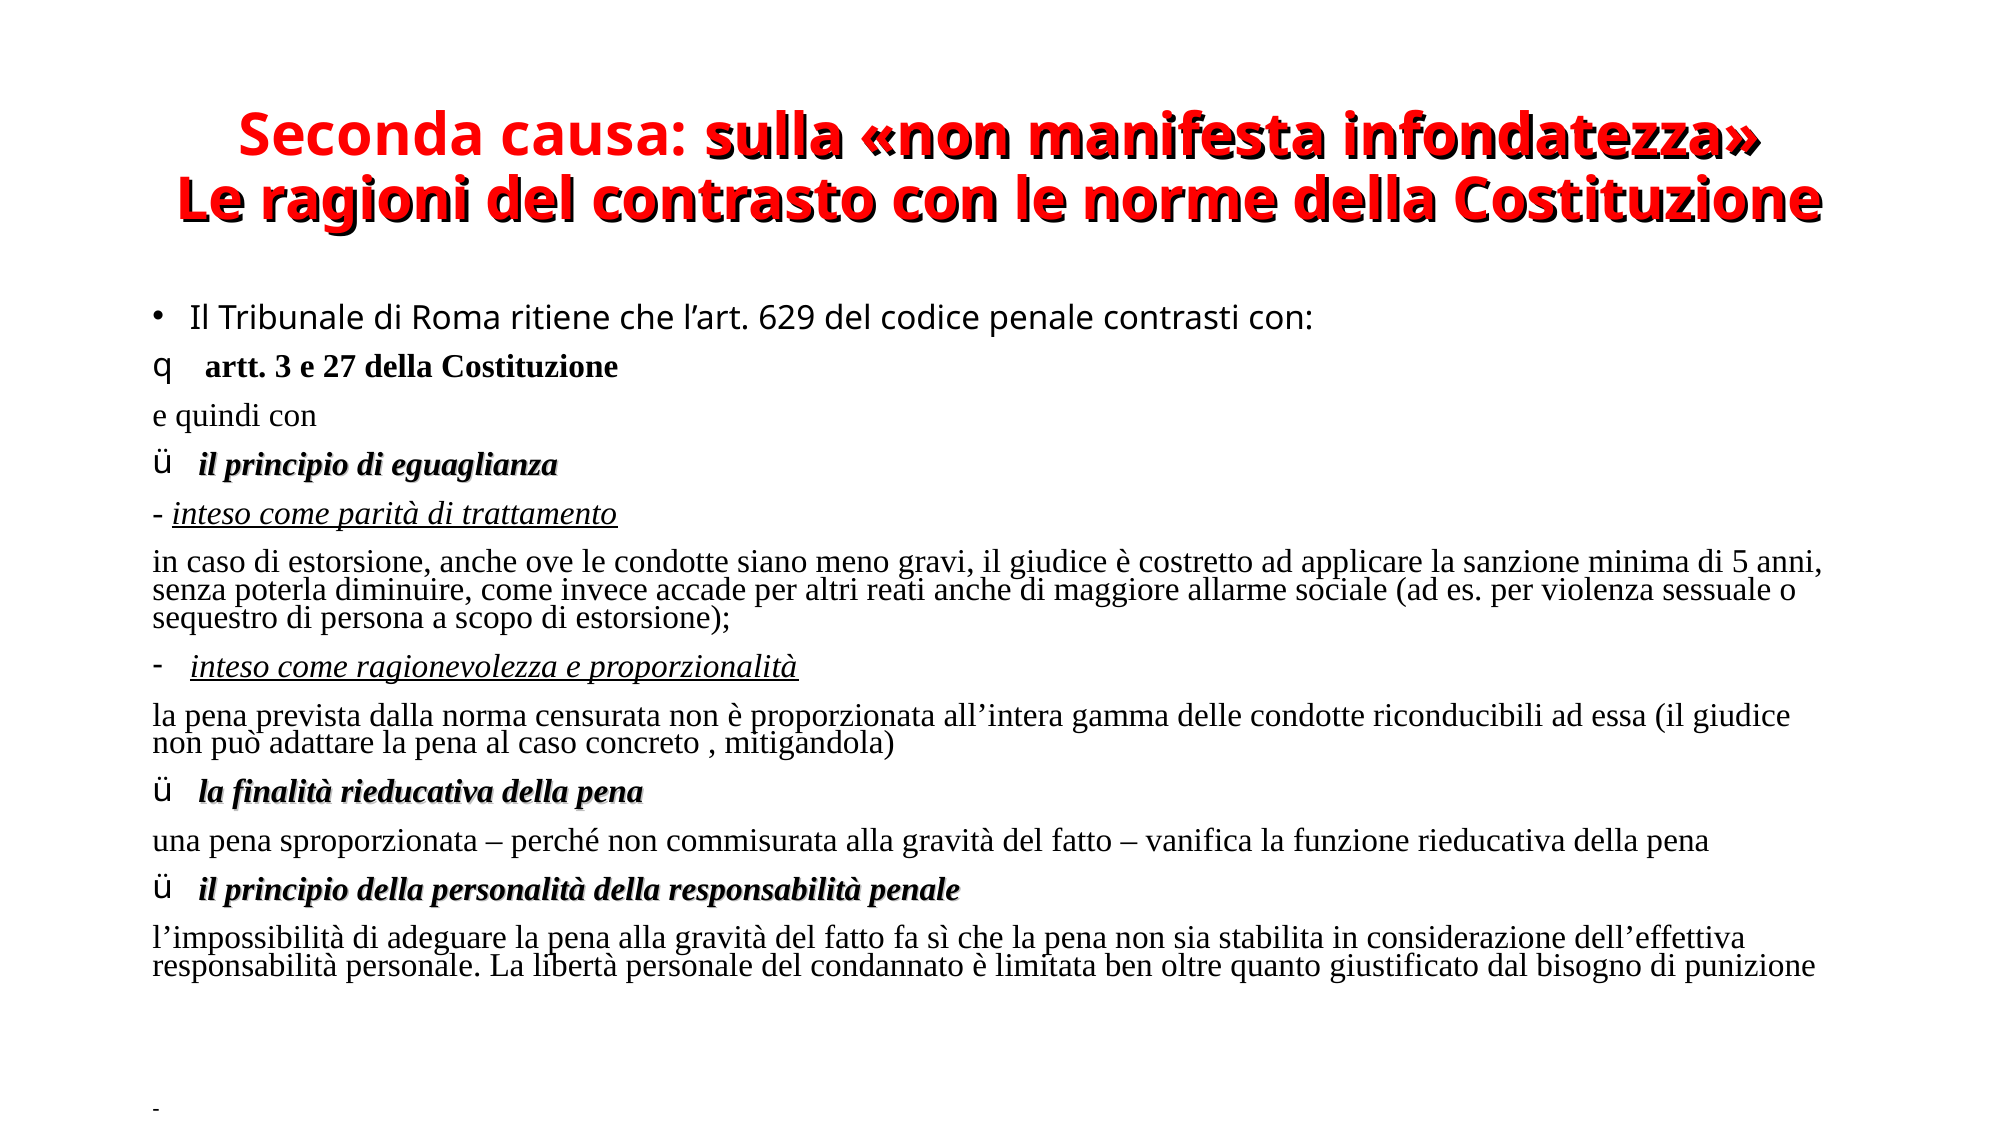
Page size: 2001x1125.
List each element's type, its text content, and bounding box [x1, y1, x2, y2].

title Seconda causa: sulla «non manifesta infondatezza» Le ragioni del contrasto con le norme della Costituzione [137, 59, 1863, 278]
list Il Tribunale di Roma ritiene che l’art. 629 del codice penale contrasti con: artt. 3 e 27 della Costituzione e quindi con il principio di eguaglianza - inteso come parità di trattamento in caso di estorsione, anche ove le condotte siano meno gravi, il giudice è costretto ad applicare la sanzione minima di 5 anni, senza poterla diminuire, come invece accade per altri reati anche di maggiore allarme sociale (ad es. per violenza sessuale o sequestro di persona a scopo di estorsione); inteso come ragionevolezza e proporzionalità la pena prevista dalla norma censurata non è proporzionata all’intera gamma delle condotte riconducibili ad essa (il giudice non può adattare la pena al caso concreto , mitigandola) la finalità rieducativa della pena una pena sproporzionata – perché non commisurata alla gravità del fatto – vanifica la funzione rieducativa della pena il principio della personalità della responsabilità penale l’impossibilità di adeguare la pena alla gravità del fatto fa sì che la pena non sia stabilita in considerazione dell’effettiva responsabilità personale. La libertà personale del condannato è limitata ben oltre quanto giustificato dal bisogno di punizione [137, 299, 1863, 1014]
